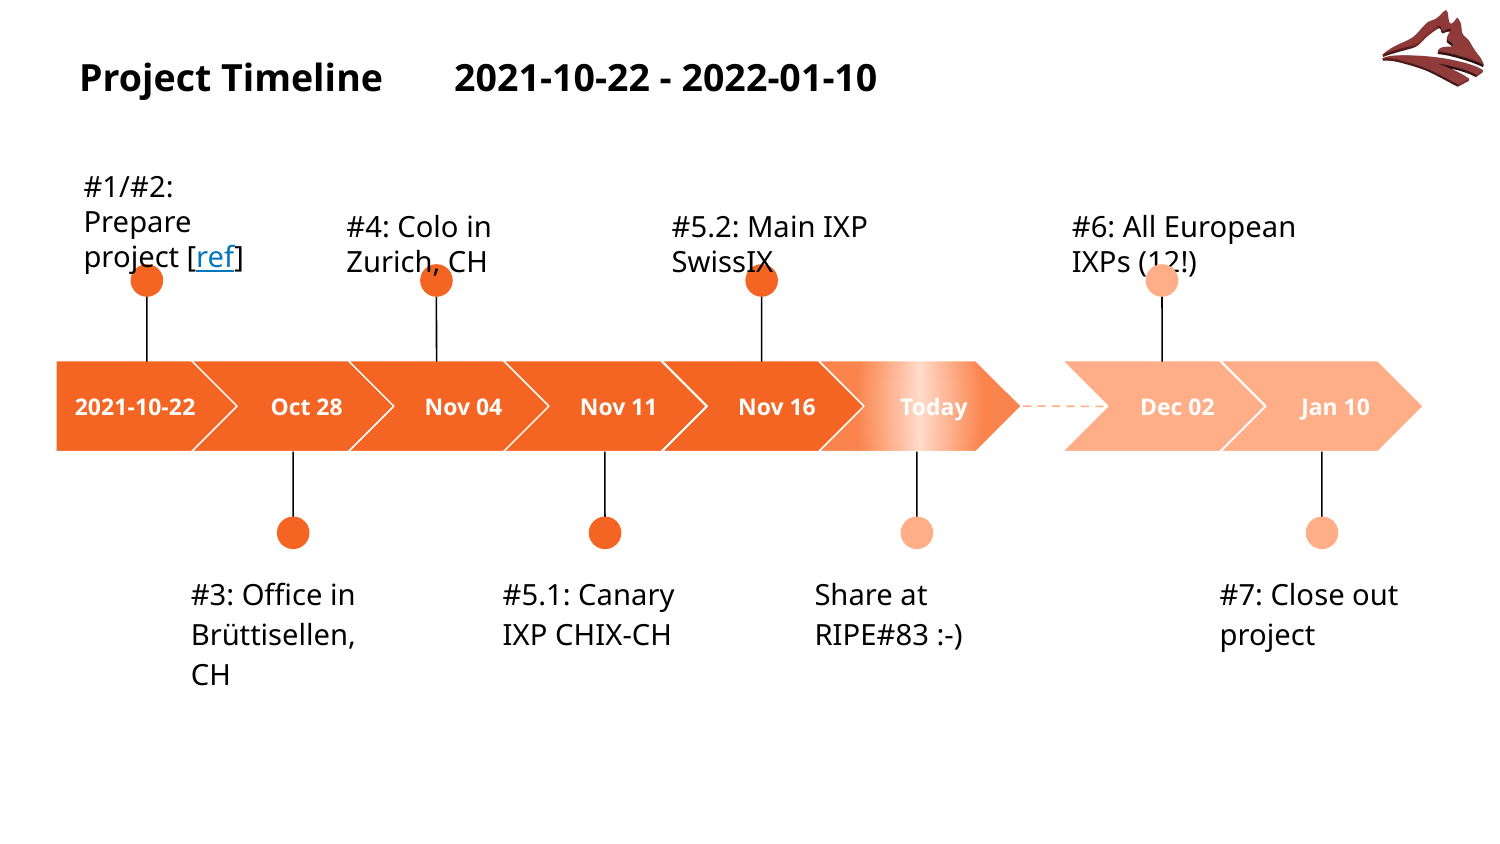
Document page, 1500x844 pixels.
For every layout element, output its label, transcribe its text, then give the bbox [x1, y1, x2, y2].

list Oct 28 [225, 367, 382, 445]
text_box [1062, 417, 1385, 452]
list 2021-10-22 [55, 370, 215, 442]
picture [1382, 10, 1484, 87]
text_box [1145, 264, 1179, 297]
list Share at RIPE#83 :-) [799, 556, 1035, 705]
list #6: All European IXPs (12!) [1056, 159, 1322, 294]
text_box [1016, 400, 1022, 412]
list Dec 02 [1096, 367, 1254, 445]
list #7: Close out project [1204, 556, 1440, 705]
list #1/#2: Prepare project [ref] [68, 159, 294, 294]
list #3: Office in Brüttisellen, CH [175, 556, 411, 705]
text_box [276, 516, 310, 550]
list Nov 04 [382, 367, 537, 445]
text_box [588, 516, 622, 550]
list Jan 10 [1254, 367, 1418, 445]
list #5.2: Main IXP SwissIX [656, 159, 886, 294]
list Nov 11 [537, 367, 695, 445]
text_box [55, 360, 983, 452]
text_box Project Timeline 2021-10-22 - 2022-01-10 [64, 38, 946, 114]
list Today [852, 367, 1016, 445]
list Nov 16 [695, 367, 852, 445]
text_box [1062, 360, 1385, 395]
text_box [900, 516, 934, 550]
list #4: Colo in Zurich, CH [331, 159, 545, 294]
list #5.1: Canary IXP CHIX-CH [487, 556, 737, 705]
text_box [1418, 400, 1424, 412]
text_box [1305, 516, 1339, 550]
